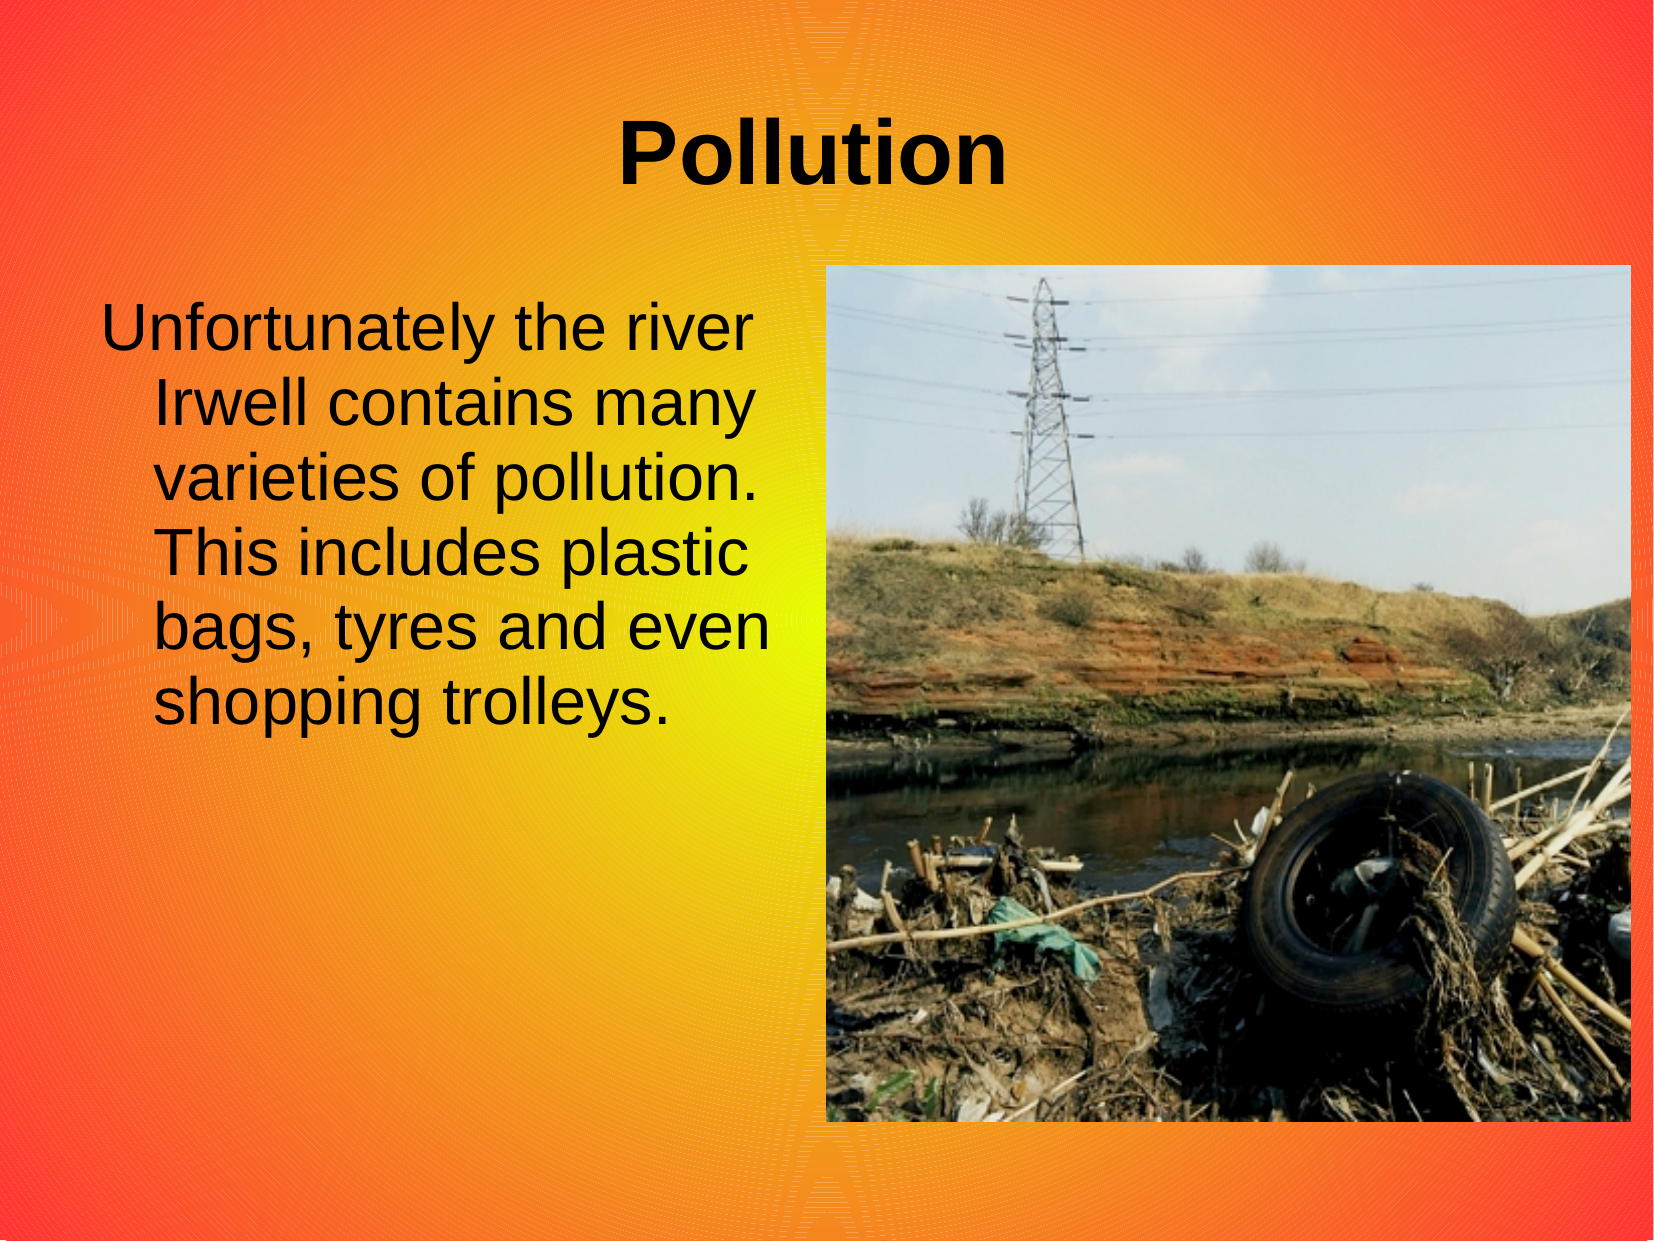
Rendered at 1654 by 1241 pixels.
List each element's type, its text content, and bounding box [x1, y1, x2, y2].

picture [826, 265, 1631, 1123]
title Pollution [82, 49, 1571, 257]
list Unfortunately the river Irwell contains many varieties of pollution. This includes plastic bags, tyres and even shopping trolleys. [82, 290, 809, 1109]
